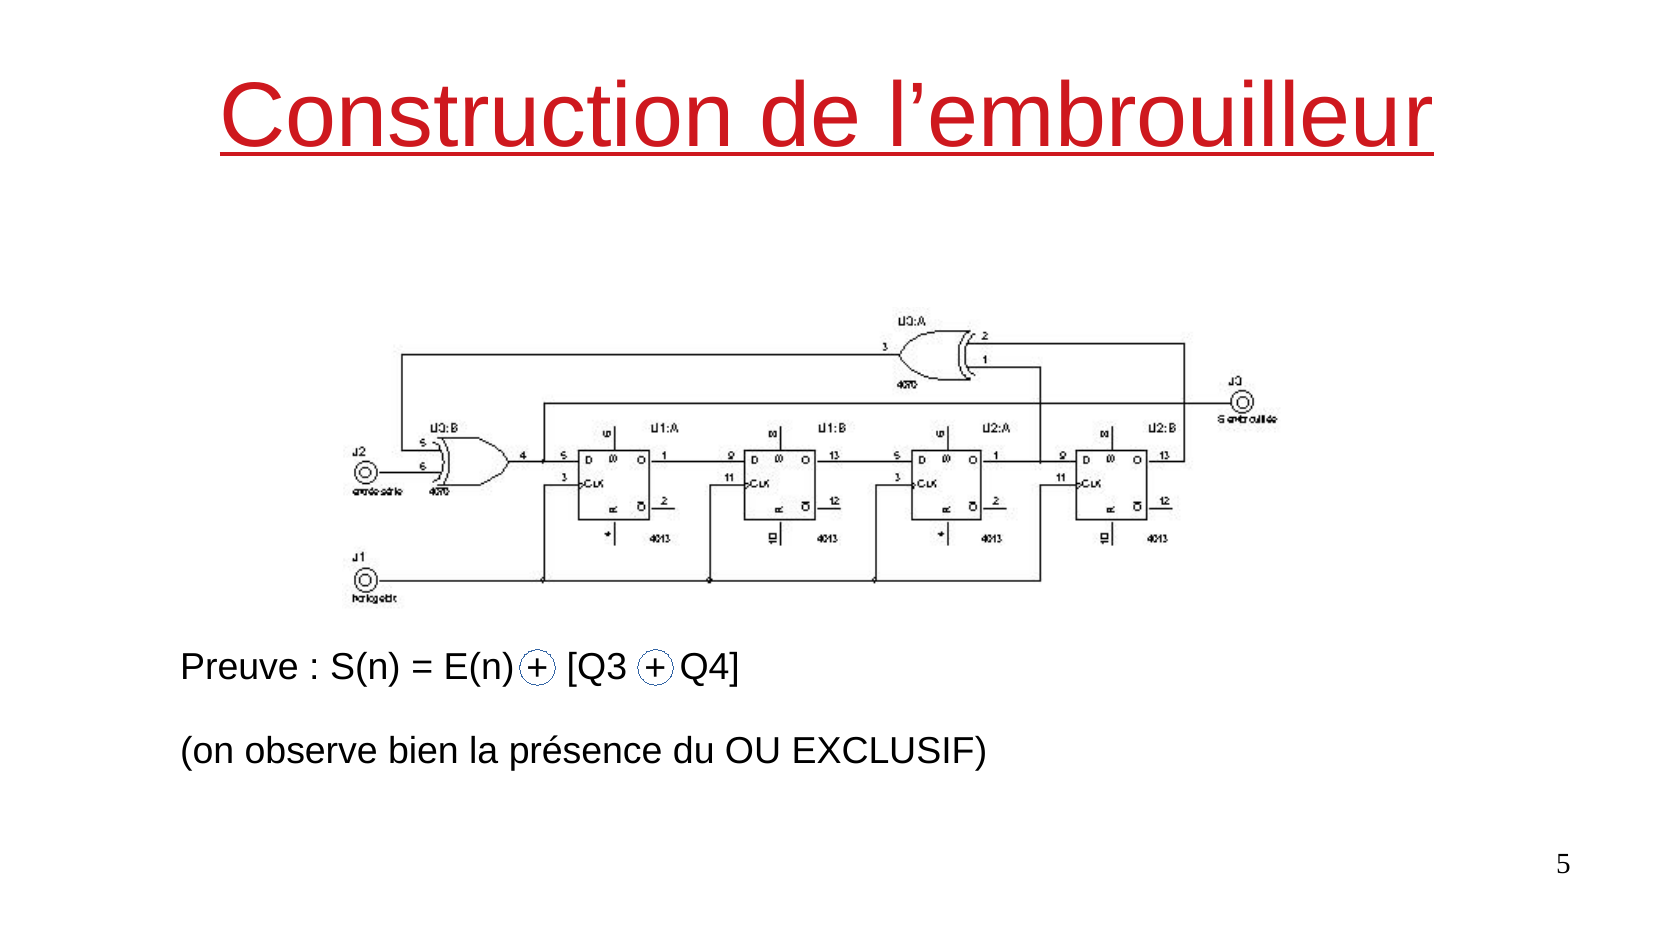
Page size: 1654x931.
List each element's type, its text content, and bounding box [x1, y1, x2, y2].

text_box + [519, 649, 556, 686]
text_box Preuve : S(n) = E(n) [Q3 Q4] (on observe bien la présence du OU EXCLUSIF) [165, 637, 1453, 910]
title Construction de l’embrouilleur [82, 37, 1571, 193]
picture [342, 307, 1287, 615]
text_box + [637, 649, 674, 686]
